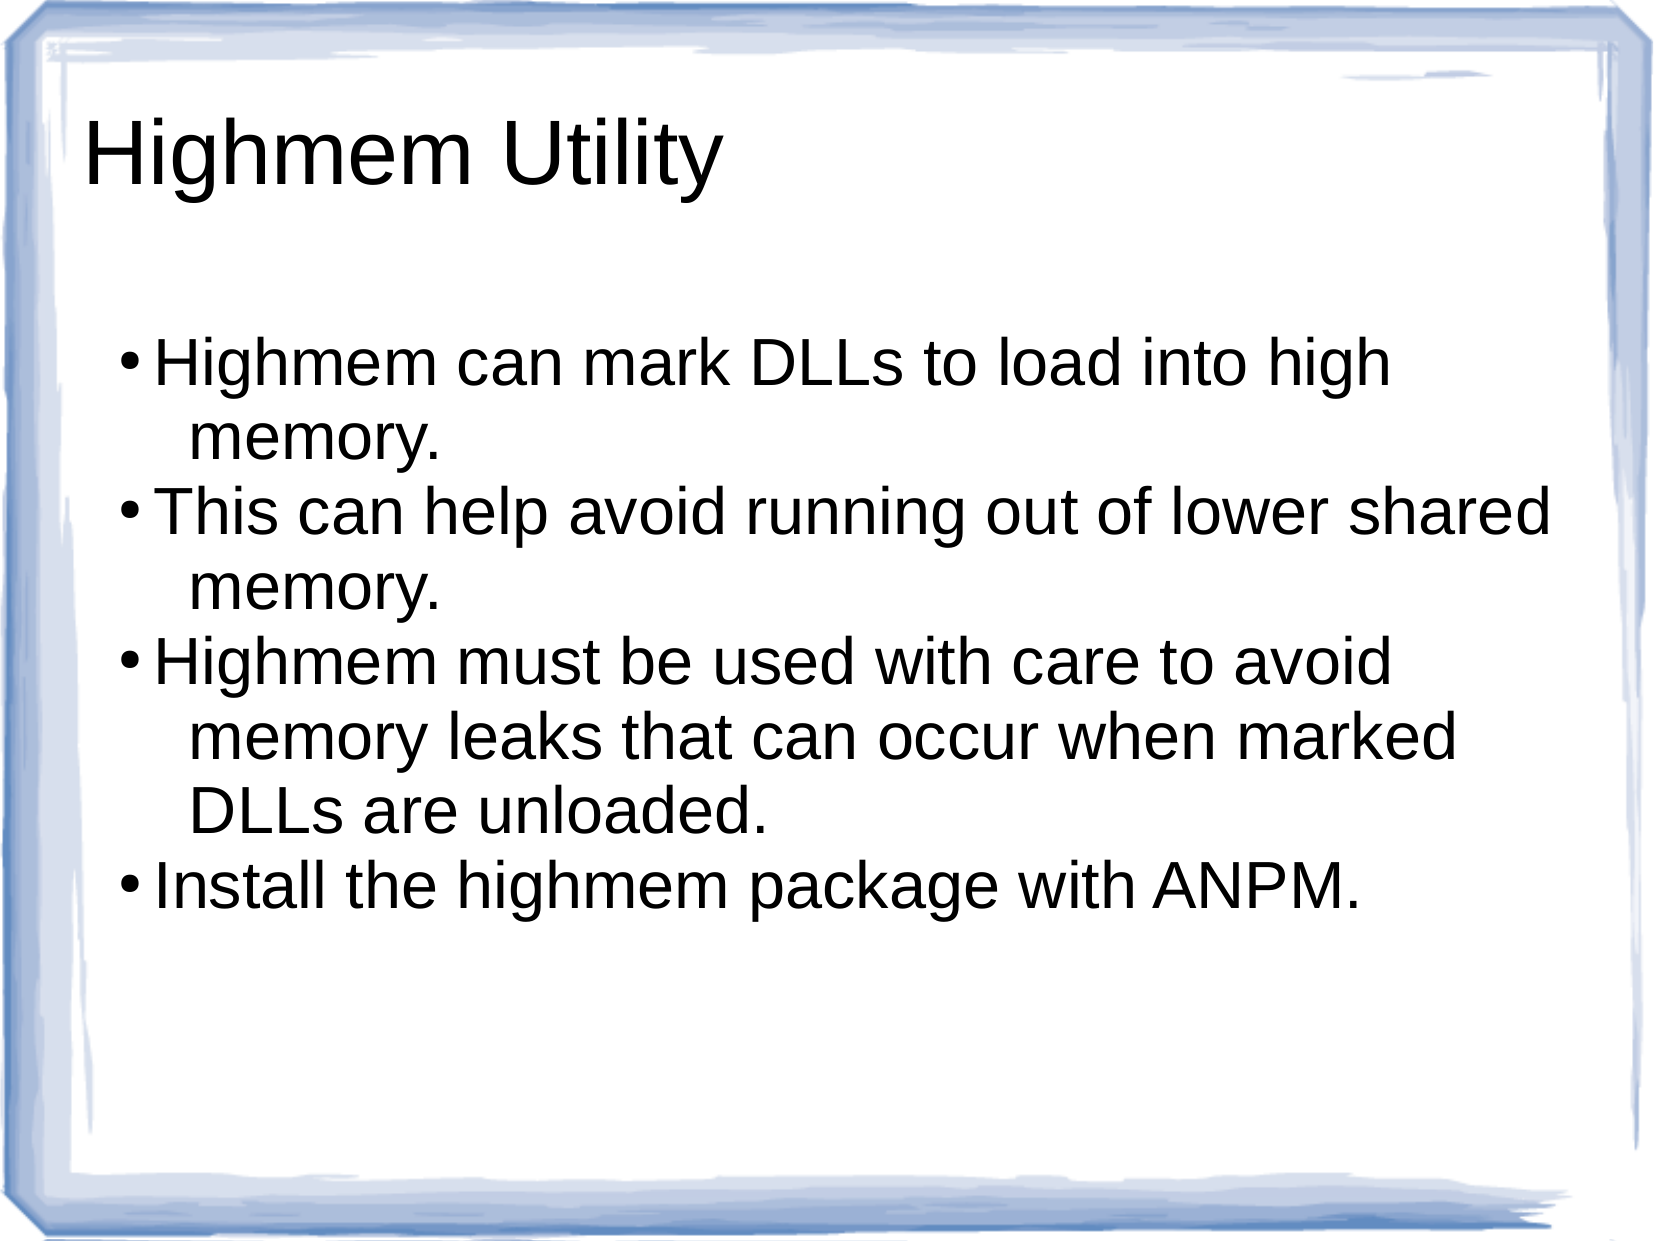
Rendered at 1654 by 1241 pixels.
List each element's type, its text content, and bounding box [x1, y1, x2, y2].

title Highmem Utility [82, 101, 1571, 205]
picture [0, 0, 1654, 1241]
subtitle Highmem can mark DLLs to load into high memory. This can help avoid running out of lower shared memory. Highmem must be used with care to avoid memory leaks that can occur when marked DLLs are unloaded. Install the highmem package with ANPM. [118, 324, 1571, 1005]
